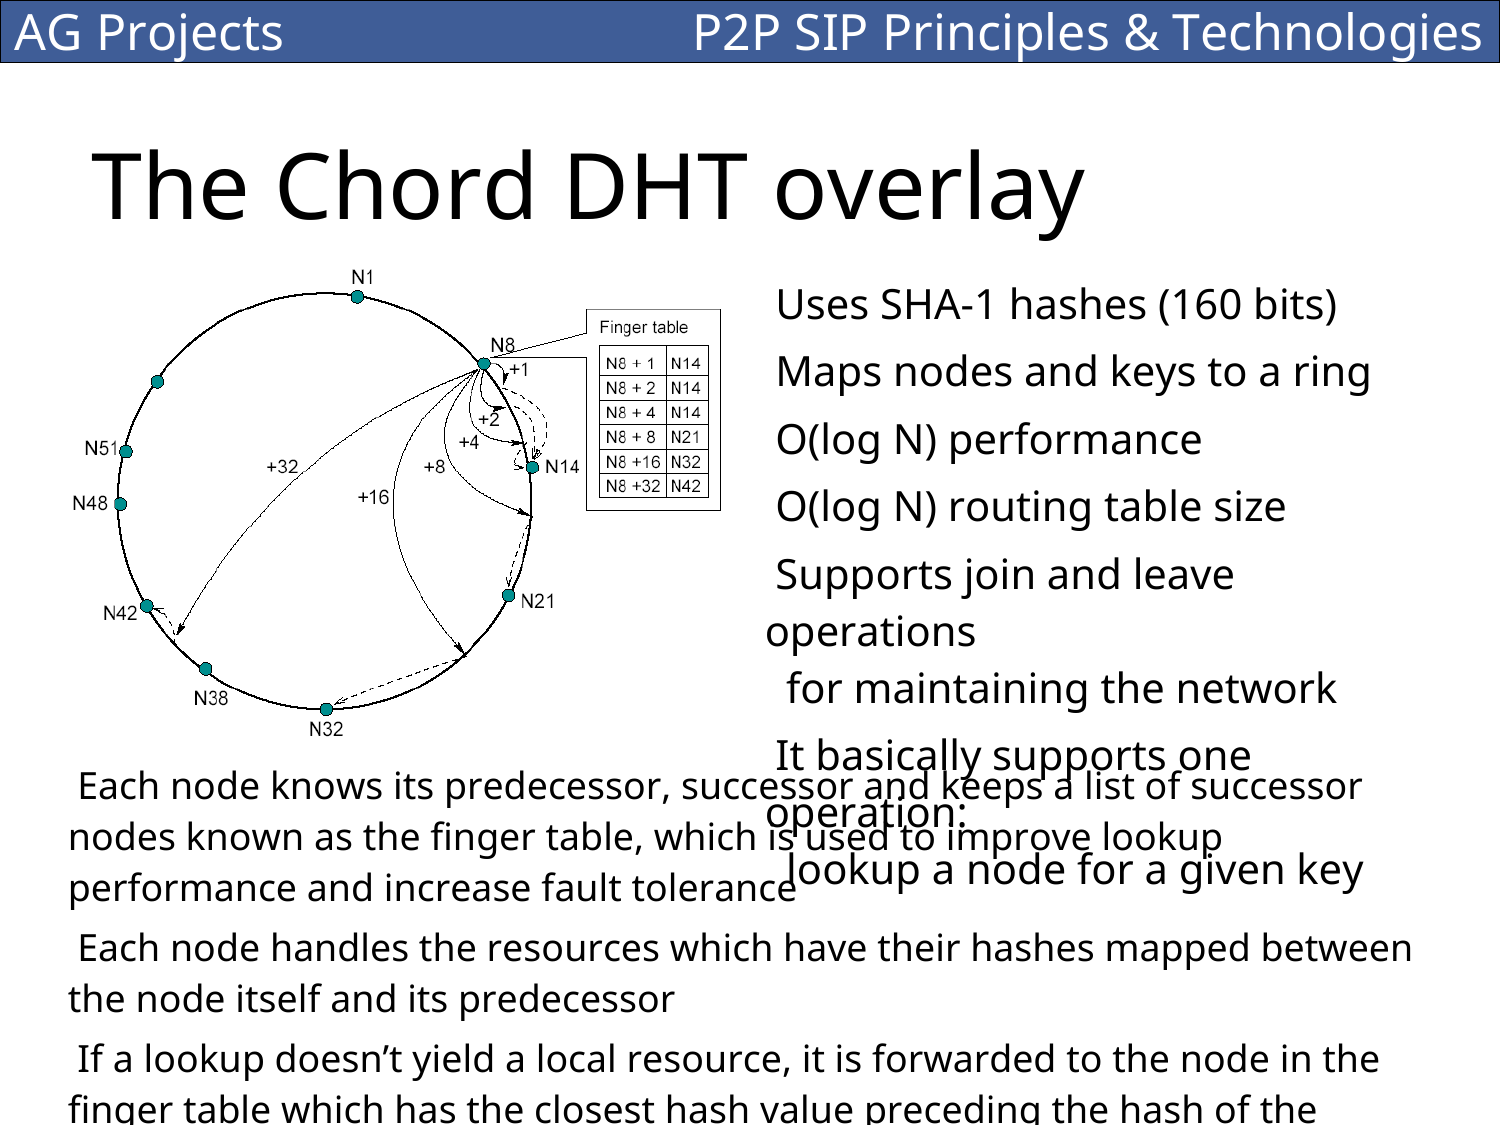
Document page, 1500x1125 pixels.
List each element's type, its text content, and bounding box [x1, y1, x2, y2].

picture [64, 255, 727, 743]
text_box The Chord DHT overlay [76, 113, 1447, 244]
text_box Uses SHA-1 hashes (160 bits) Maps nodes and keys to a ring O(log N) performance O(log N) routing table size Supports join and leave operations for maintaining the network It basically supports one operation: lookup a node for a given key [750, 267, 1471, 905]
text_box Each node knows its predecessor, successor and keeps a list of successor nodes known as the finger table, which is used to improve lookup performance and increase fault tolerance Each node handles the resources which have their hashes mapped between the node itself and its predecessor If a lookup doesn’t yield a local resource, it is forwarded to the node in the finger table which has the closest hash value preceding the hash of the queried resource [53, 751, 1459, 1125]
